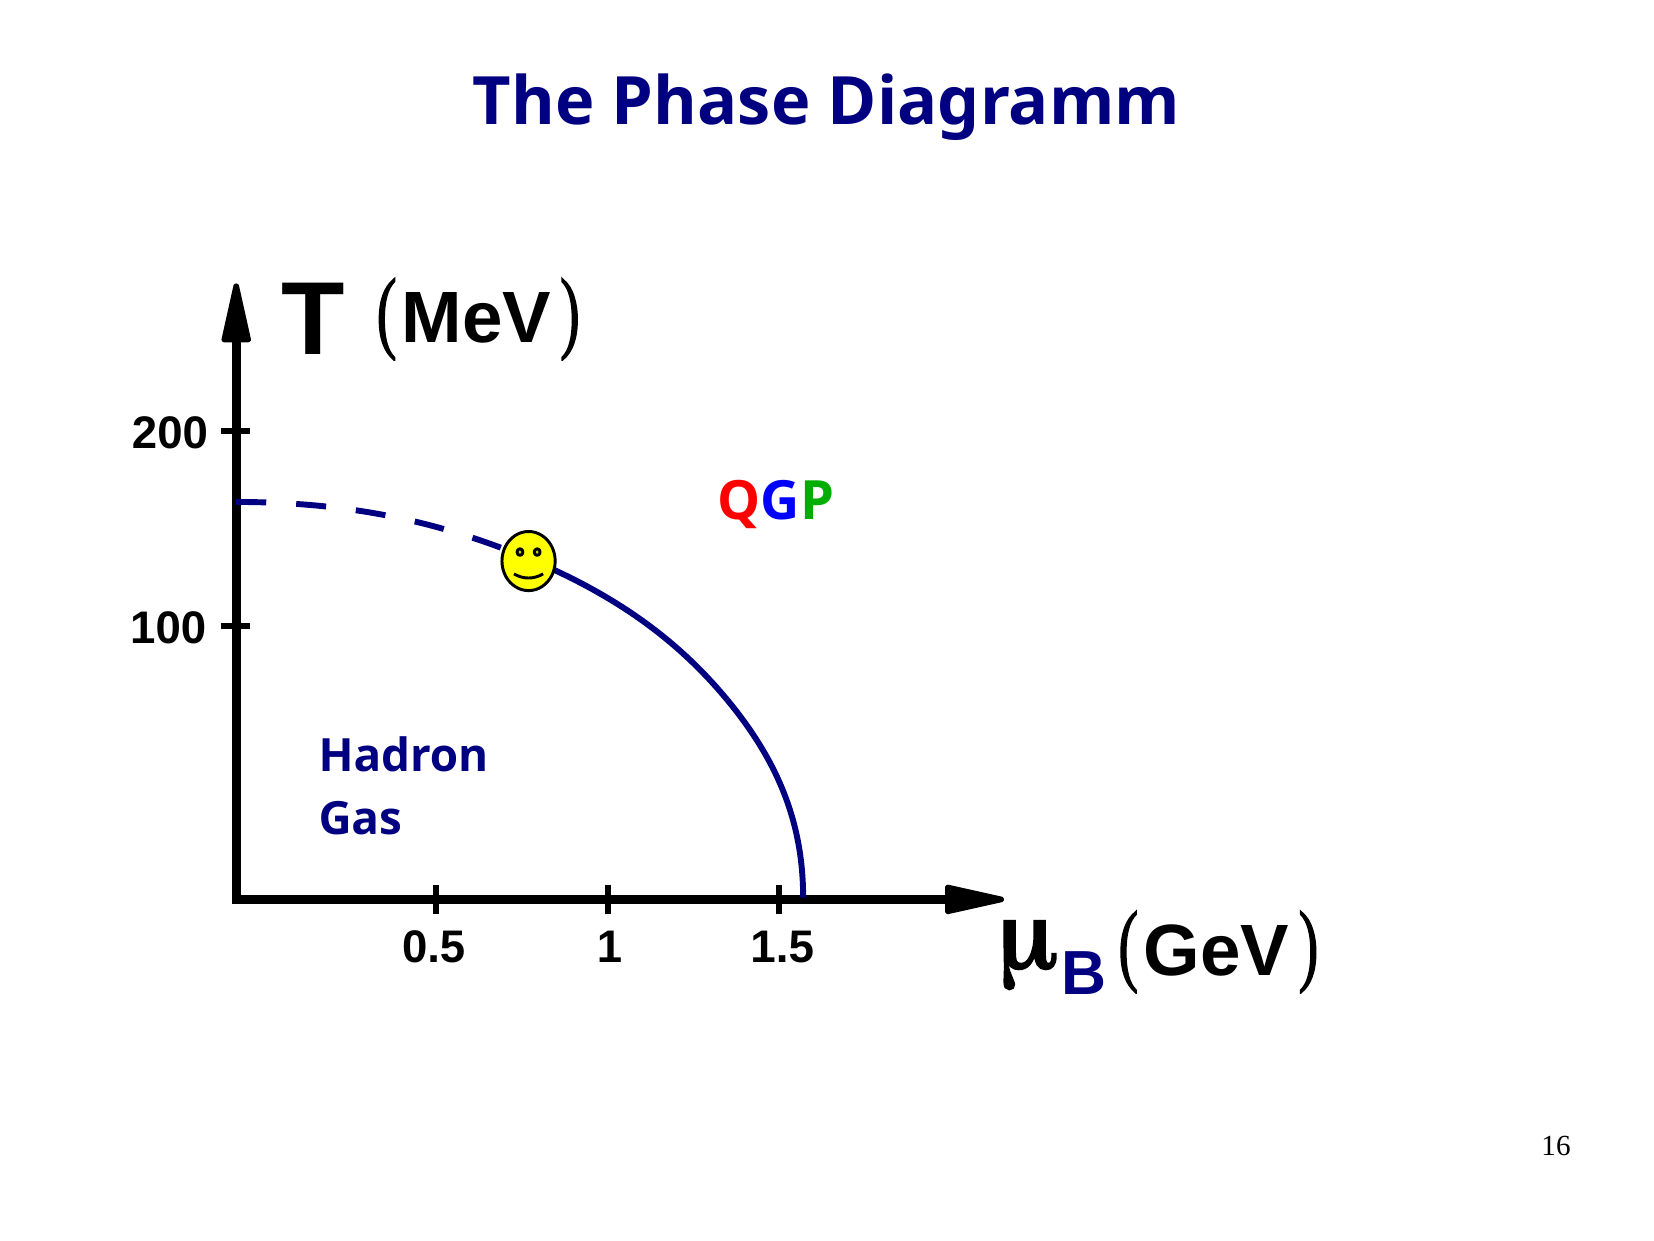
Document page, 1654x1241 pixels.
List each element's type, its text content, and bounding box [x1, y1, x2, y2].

chart [744, 920, 821, 973]
title The Phase Diagramm [82, 0, 1571, 203]
chart [124, 406, 214, 459]
chart [124, 601, 213, 654]
text_box [501, 531, 556, 591]
chart [367, 276, 589, 361]
chart [395, 920, 472, 973]
text_box QGP [702, 454, 863, 536]
chart [272, 261, 351, 378]
chart [590, 920, 628, 973]
chart [991, 874, 1327, 1009]
text_box Hadron Gas [303, 715, 521, 841]
